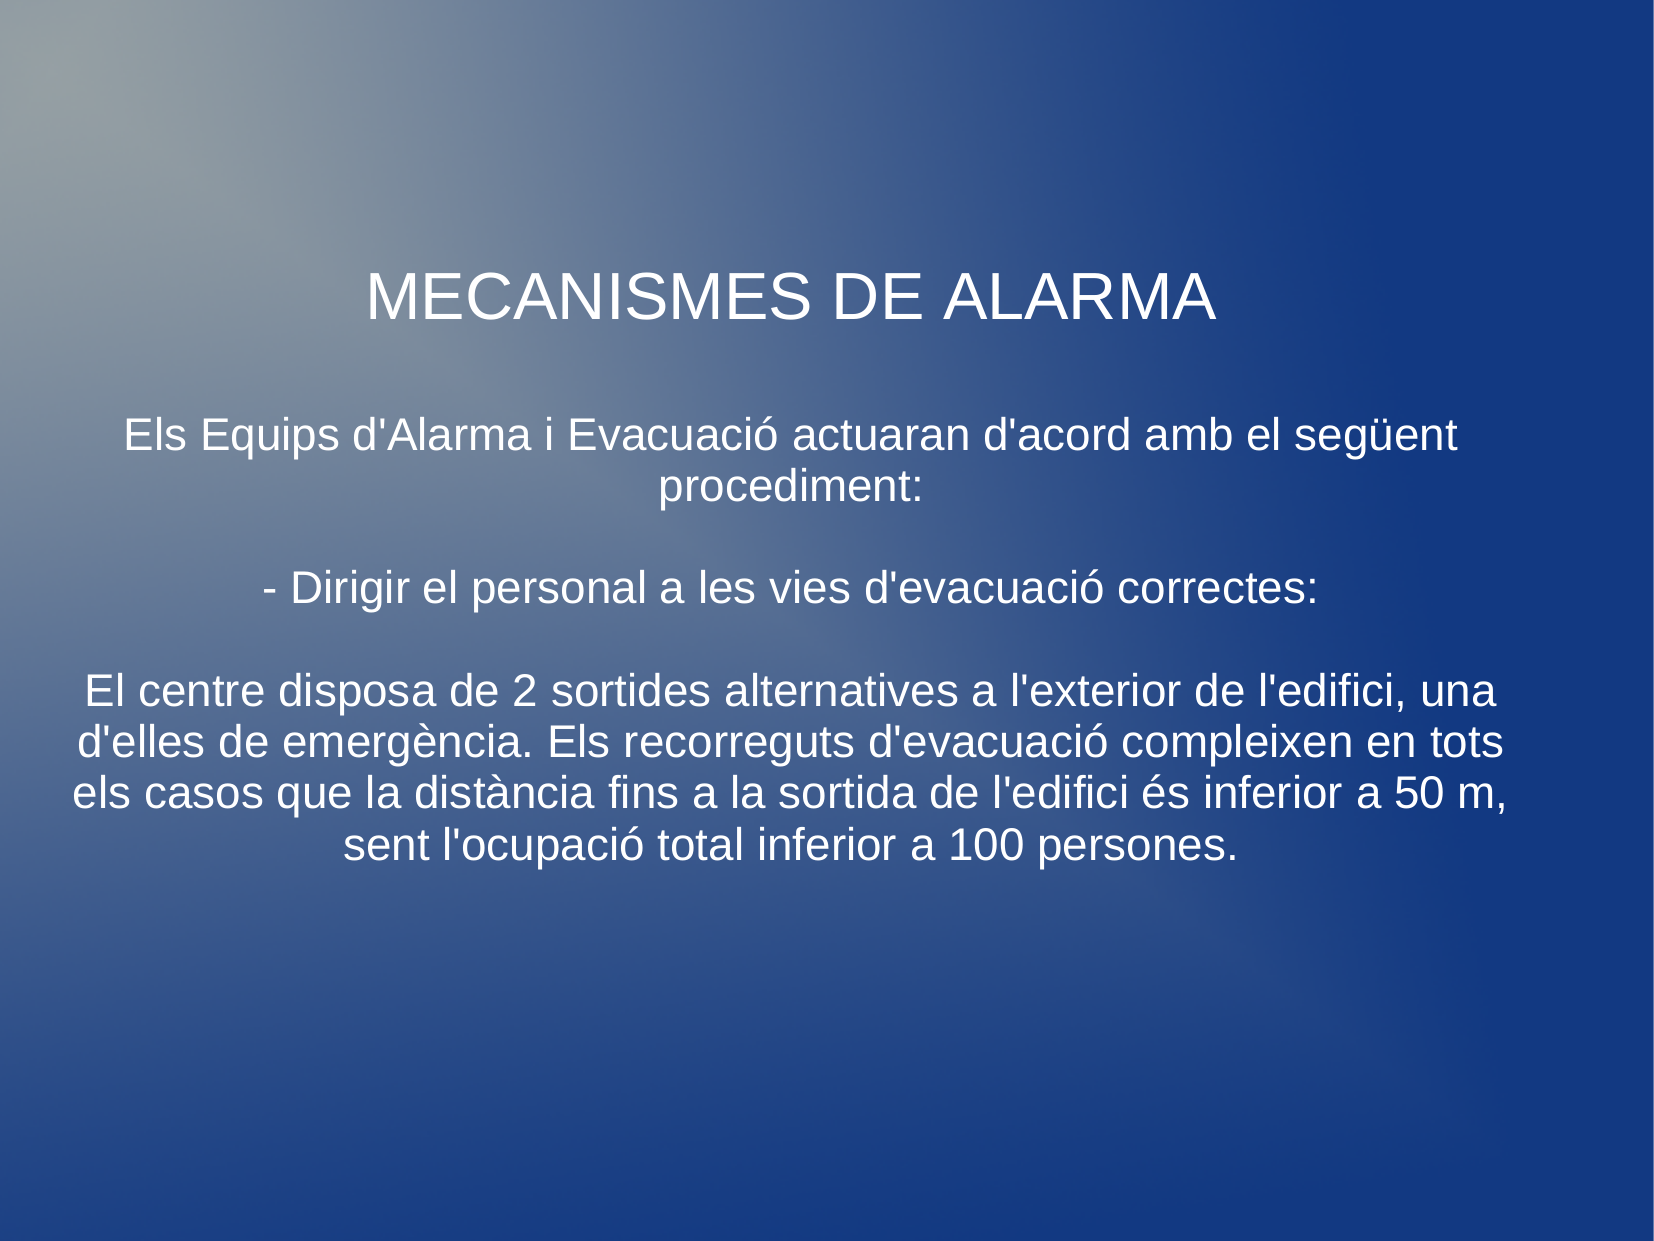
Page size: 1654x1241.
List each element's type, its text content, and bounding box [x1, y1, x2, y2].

subtitle MECANISMES DE ALARMA Els Equips d'Alarma i Evacuació actuaran d'acord amb el següent procediment: - Dirigir el personal a les vies d'evacuació correctes: El centre disposa de 2 sortides alternatives a l'exterior de l'edifici, una d'elles de emergència. Els recorreguts d'evacuació compleixen en tots els casos que la distància fins a la sortida de l'edifici és inferior a 50 m, sent l'ocupació total inferior a 100 persones. [47, 98, 1536, 1158]
picture [0, 0, 1654, 1241]
